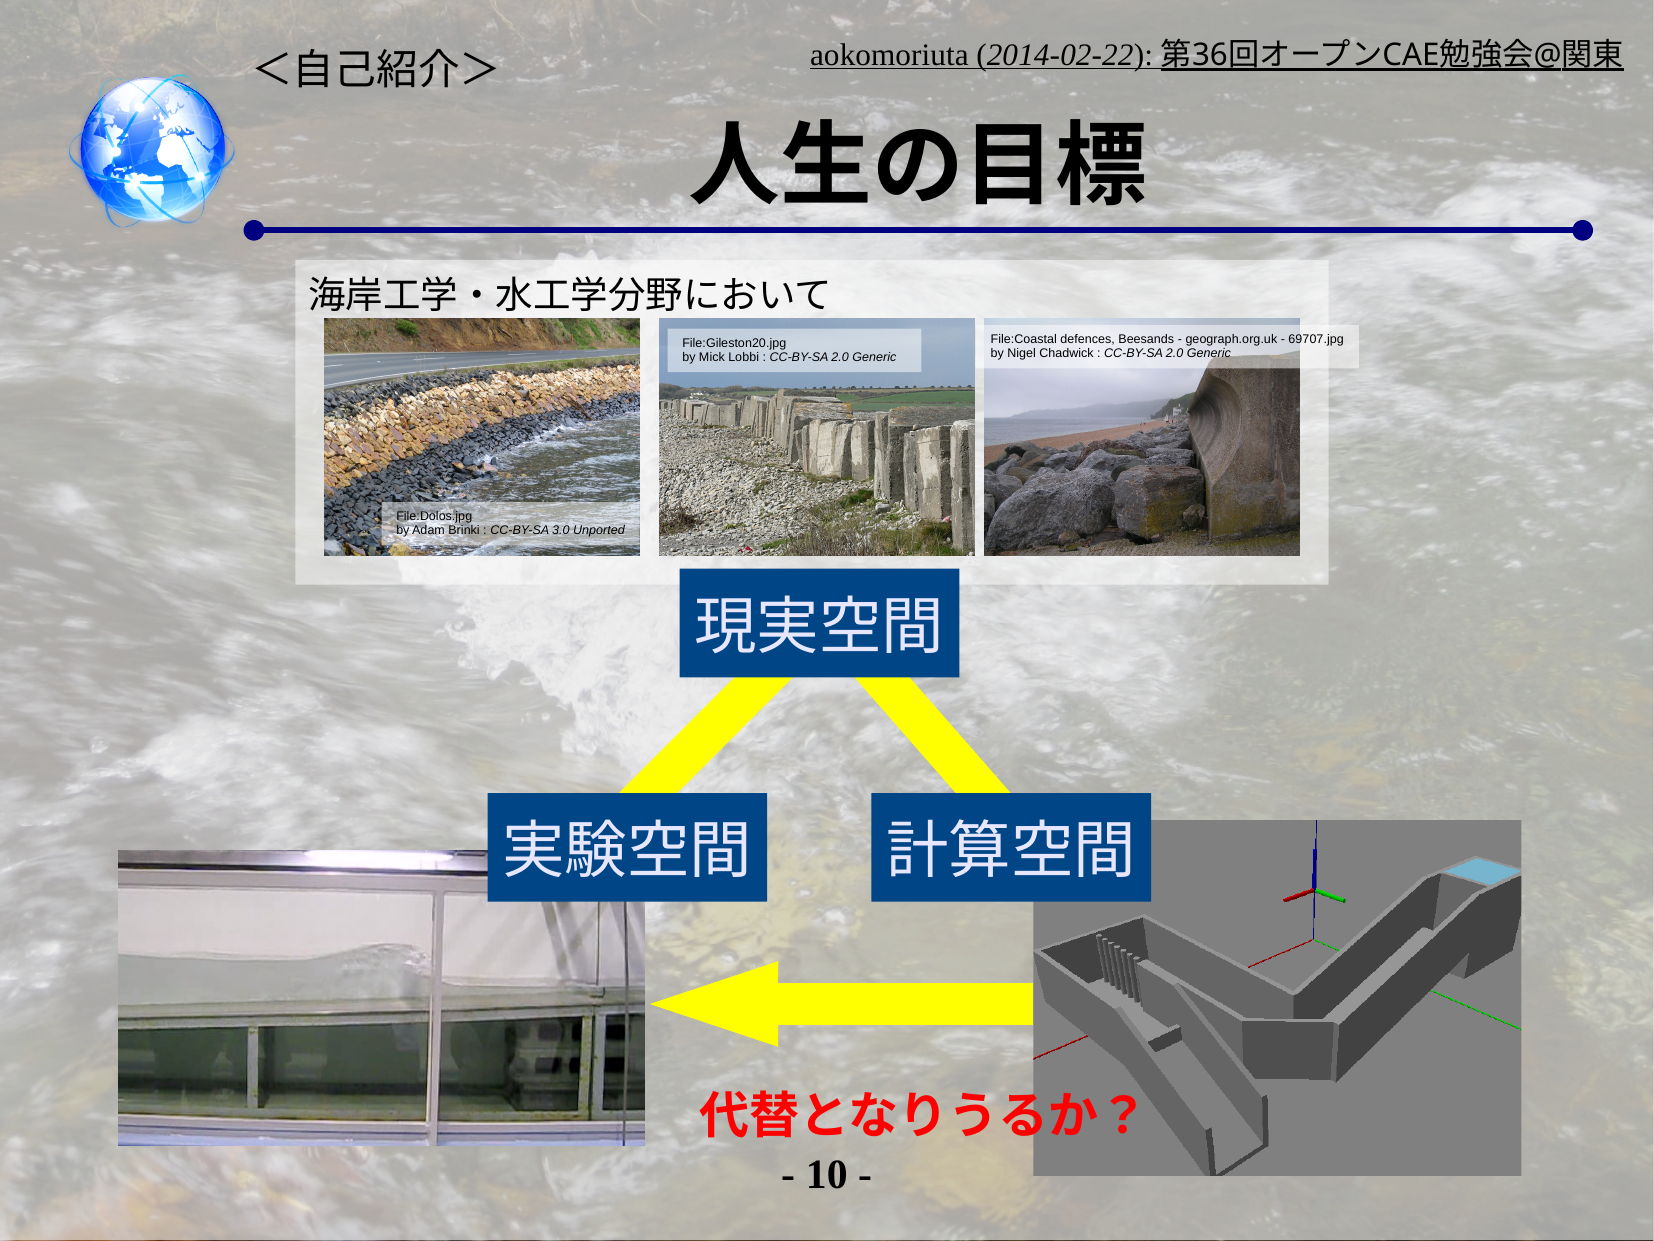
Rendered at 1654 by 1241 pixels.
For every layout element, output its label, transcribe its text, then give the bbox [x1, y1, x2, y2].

picture [659, 318, 975, 556]
text_box File:Gileston20.jpg by Mick Lobbi : CC-BY-SA 2.0 Generic [667, 328, 922, 373]
text_box File:Dolos.jpg by Adam Brinki : CC-BY-SA 3.0 Unported [381, 502, 640, 546]
picture [984, 369, 1300, 556]
picture [324, 329, 640, 556]
text_box ＜自己紹介＞ [236, 28, 1004, 119]
picture [118, 850, 645, 1146]
text_box 実験空間 [487, 793, 768, 902]
picture [1033, 820, 1522, 1176]
text_box 現実空間 [679, 568, 960, 678]
text_box 計算空間 [871, 793, 1152, 902]
text_box File:Coastal defences, Beesands - geograph.org.uk - 69707.jpg by Nigel Chadwick : CC-BY-SA 2.0 Generic [975, 324, 1359, 369]
picture [984, 318, 1300, 324]
text_box [857, 259, 1329, 324]
picture [65, 64, 237, 236]
text_box 代替となりうるか？ [685, 1067, 1249, 1158]
title 人生の目標 [265, 88, 1571, 227]
text_box 海岸工学・水工学分野において [293, 257, 857, 329]
text_box [295, 329, 1329, 585]
